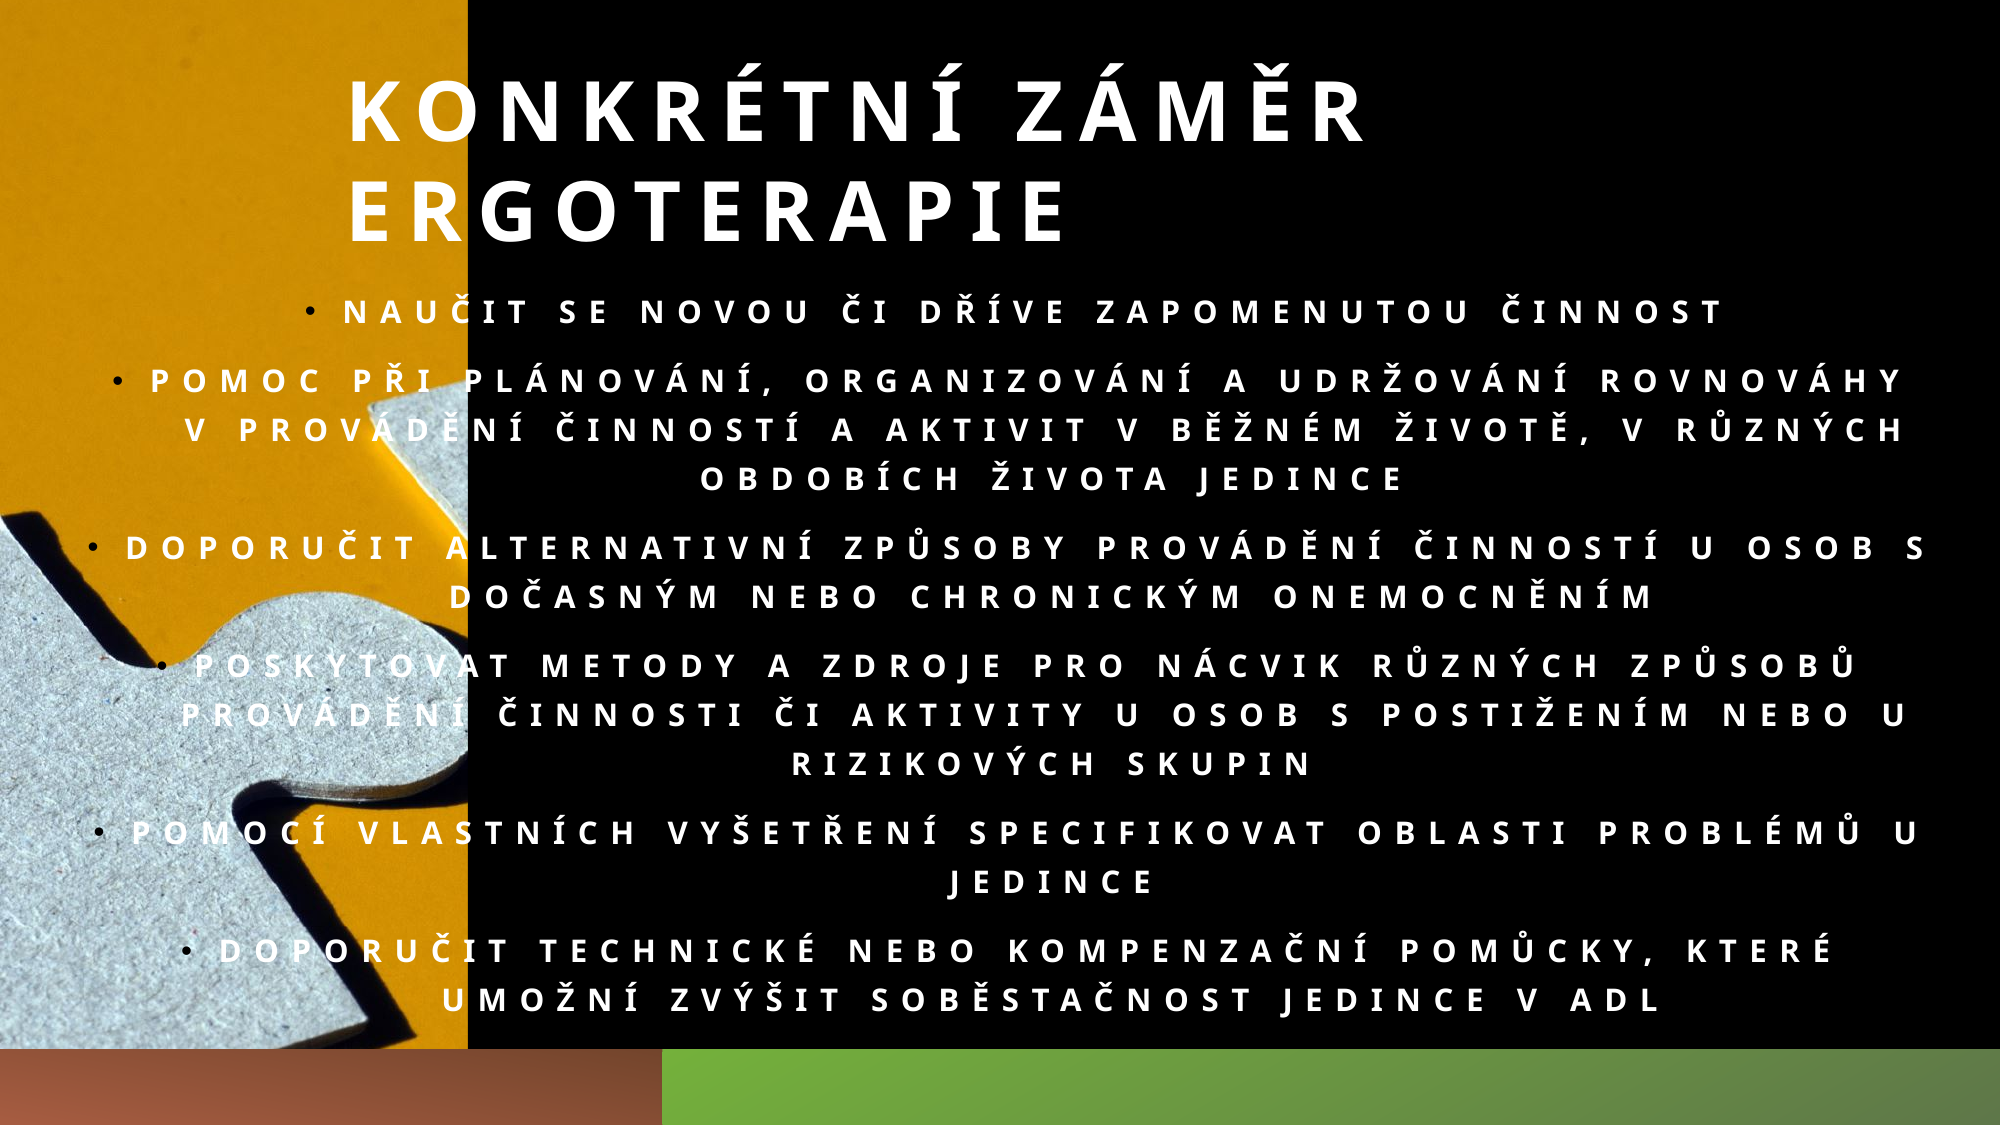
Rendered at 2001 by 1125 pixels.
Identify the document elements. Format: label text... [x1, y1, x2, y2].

picture [0, 0, 468, 1050]
list Naučit se novou či dříve zapomenutou činnost Pomoc při plánování, organizování a udržování rovnováhy v provádění činností a aktivit v běžném životě, v různých obdobích života jedince Doporučit alternativní způsoby provádění činností u osob s dočasným nebo chronickým onemocněním Poskytovat metody a zdroje pro nácvik různých způsobů provádění činnosti či aktivity u osob s postižením nebo u rizikových skupin Pomocí vlastních vyšetření specifikovat oblasti problémů u jedince Doporučit technické nebo kompenzační pomůcky, které umožní zvýšit soběstačnost jedince v adl [87, 280, 1939, 1050]
text_box [0, 0, 2000, 1125]
title konkrétní záměr ergoterapie [345, 58, 1874, 280]
